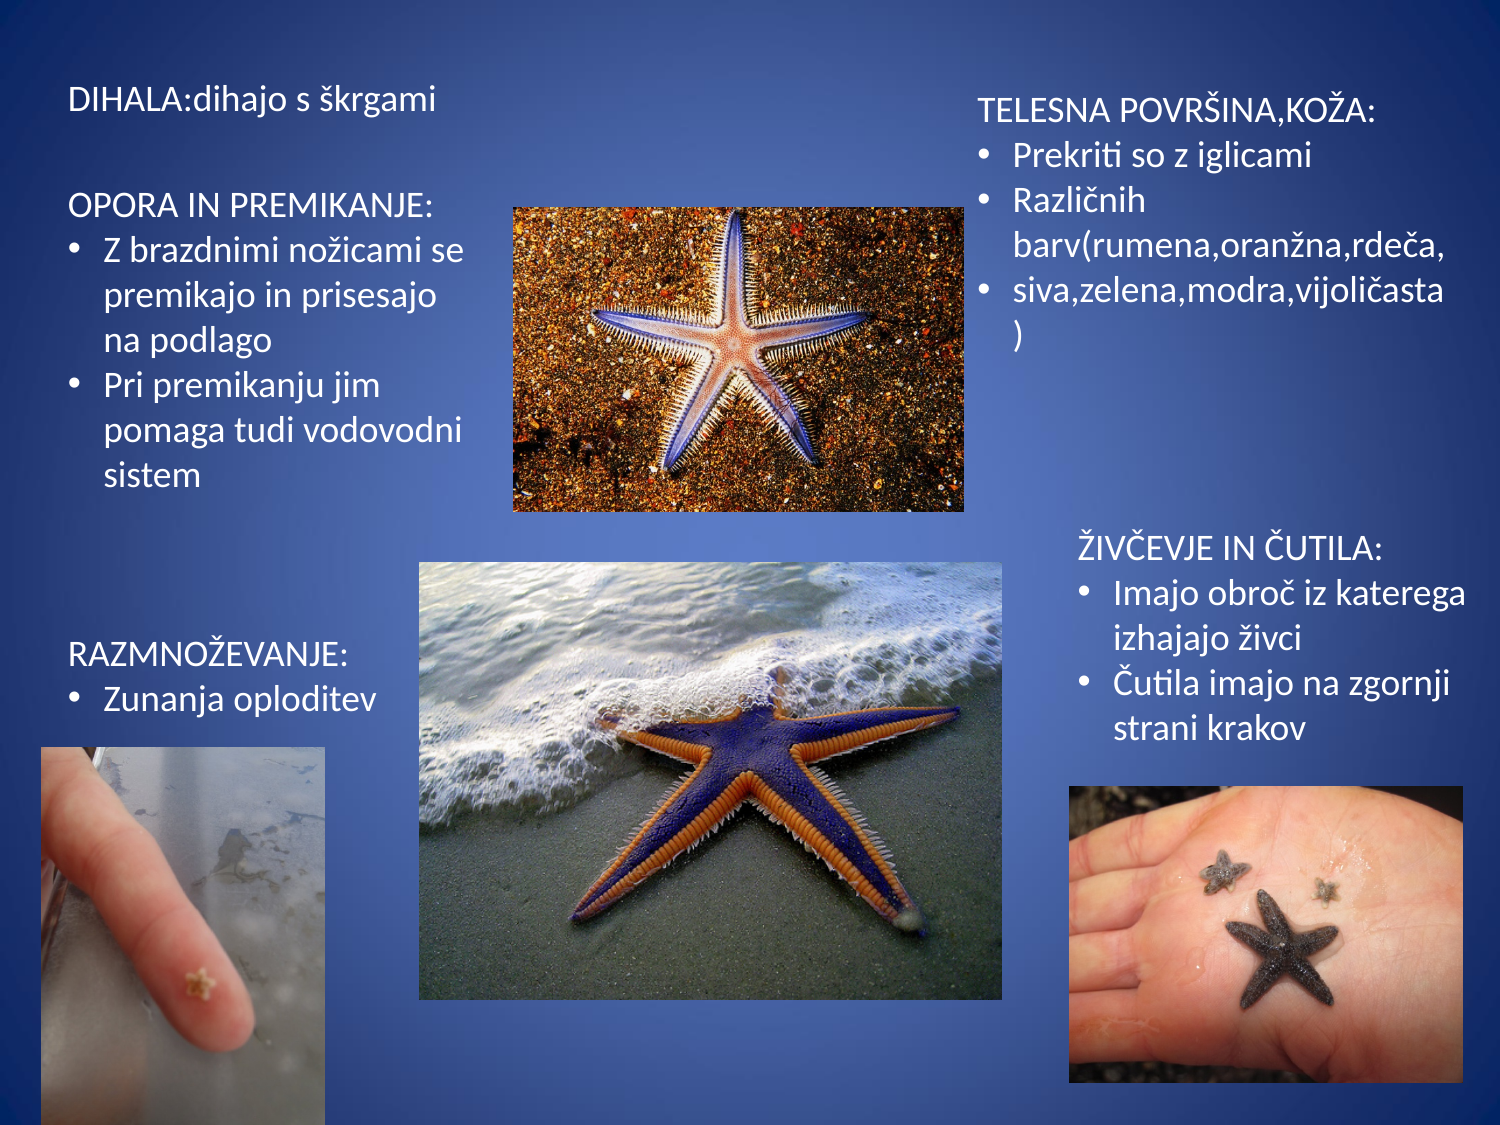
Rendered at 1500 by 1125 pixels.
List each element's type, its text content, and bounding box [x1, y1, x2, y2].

text_box TELESNA POVRŠINA,KOŽA: Prekriti so z iglicami Različnih barv(rumena,oranžna,rdeča, siva,zelena,modra,vijoličasta) [962, 78, 1471, 408]
picture [0, 0, 1500, 1125]
text_box ŽIVČEVJE IN ČUTILA: Imajo obroč iz katerega izhajajo živci Čutila imajo na zgornji strani krakov [1062, 515, 1500, 756]
text_box OPORA IN PREMIKANJE: Z brazdnimi nožicami se premikajo in prisesajo na podlago Pri premikanju jim pomaga tudi vodovodni sistem [53, 172, 491, 593]
text_box DIHALA:dihajo s škrgami [53, 66, 550, 127]
text_box RAZMNOŽEVANJE: Zunanja oploditev [53, 621, 419, 772]
